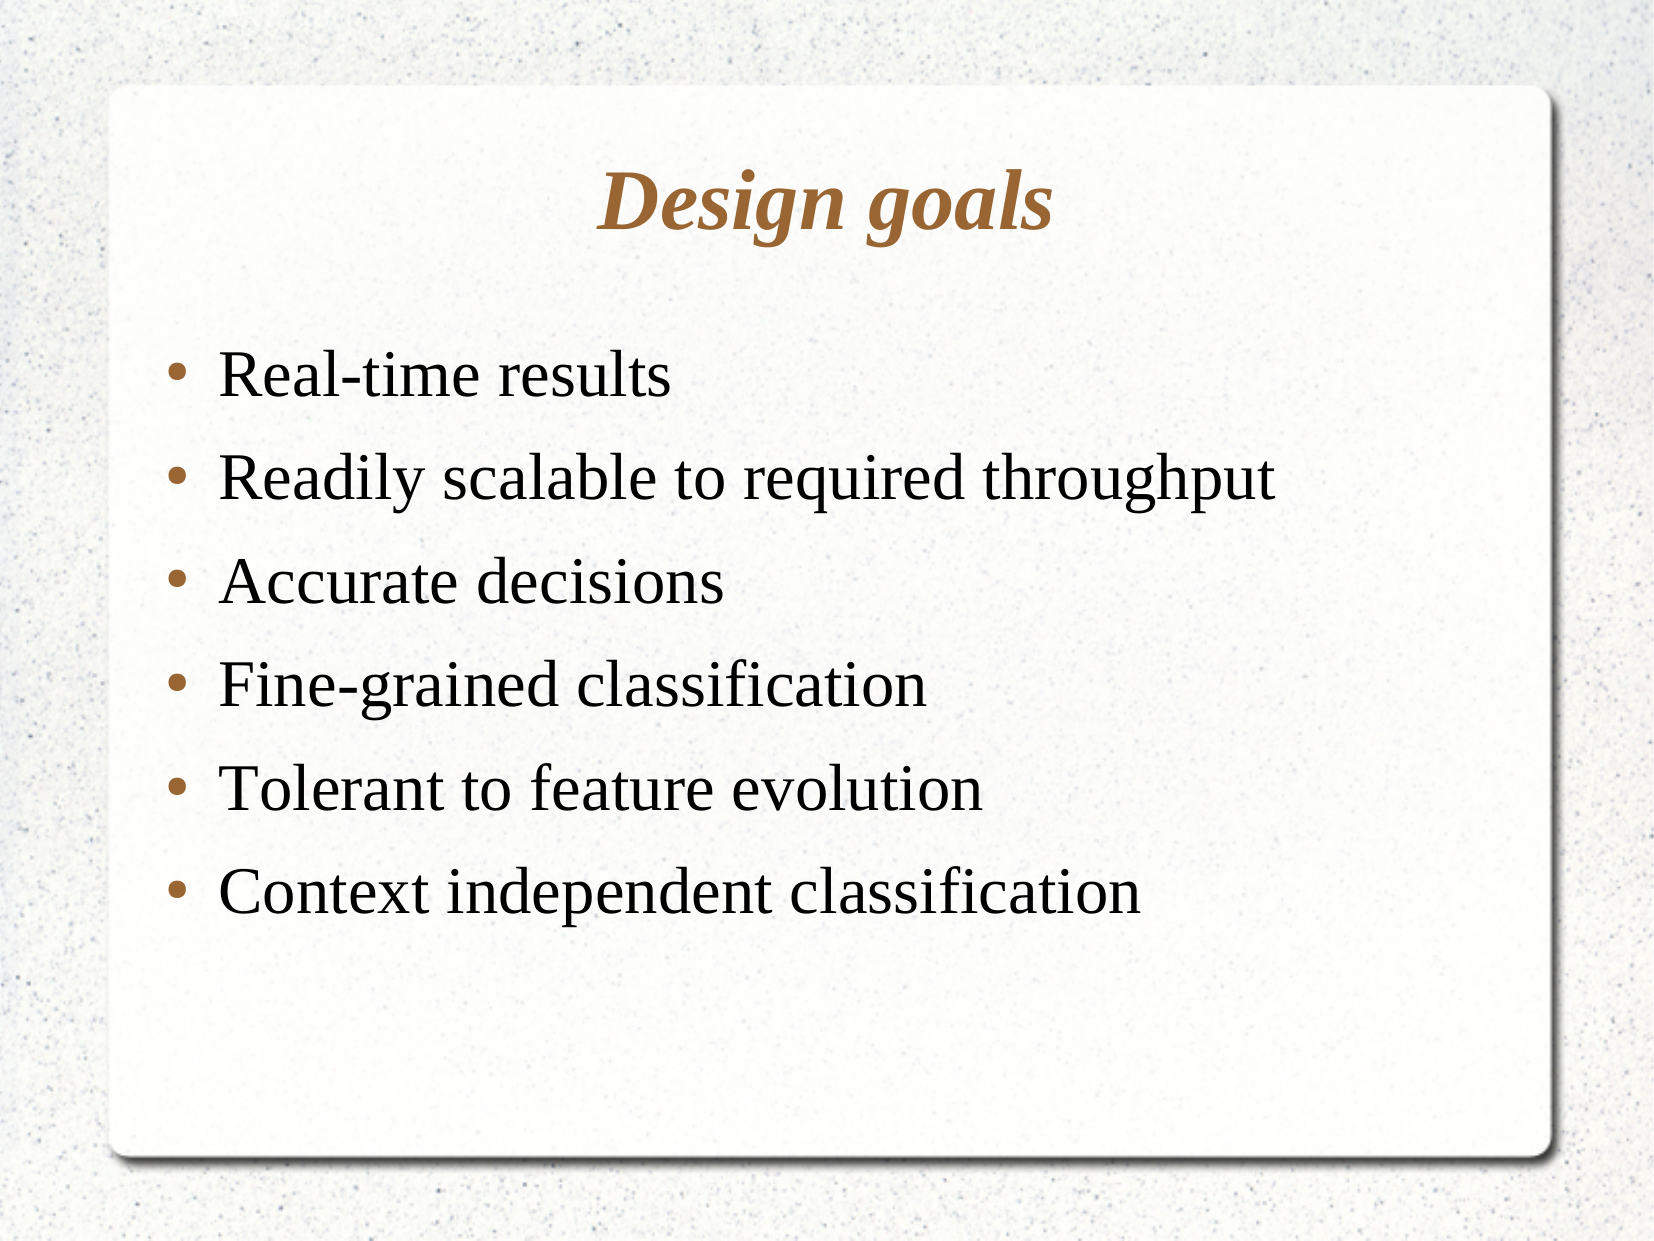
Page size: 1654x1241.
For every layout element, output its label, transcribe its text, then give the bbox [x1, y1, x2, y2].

title Design goals [118, 96, 1536, 304]
list Real-time results Readily scalable to required throughput Accurate decisions Fine-grained classification Tolerant to feature evolution Context independent classification [147, 336, 1506, 1056]
picture [0, 0, 1654, 1241]
